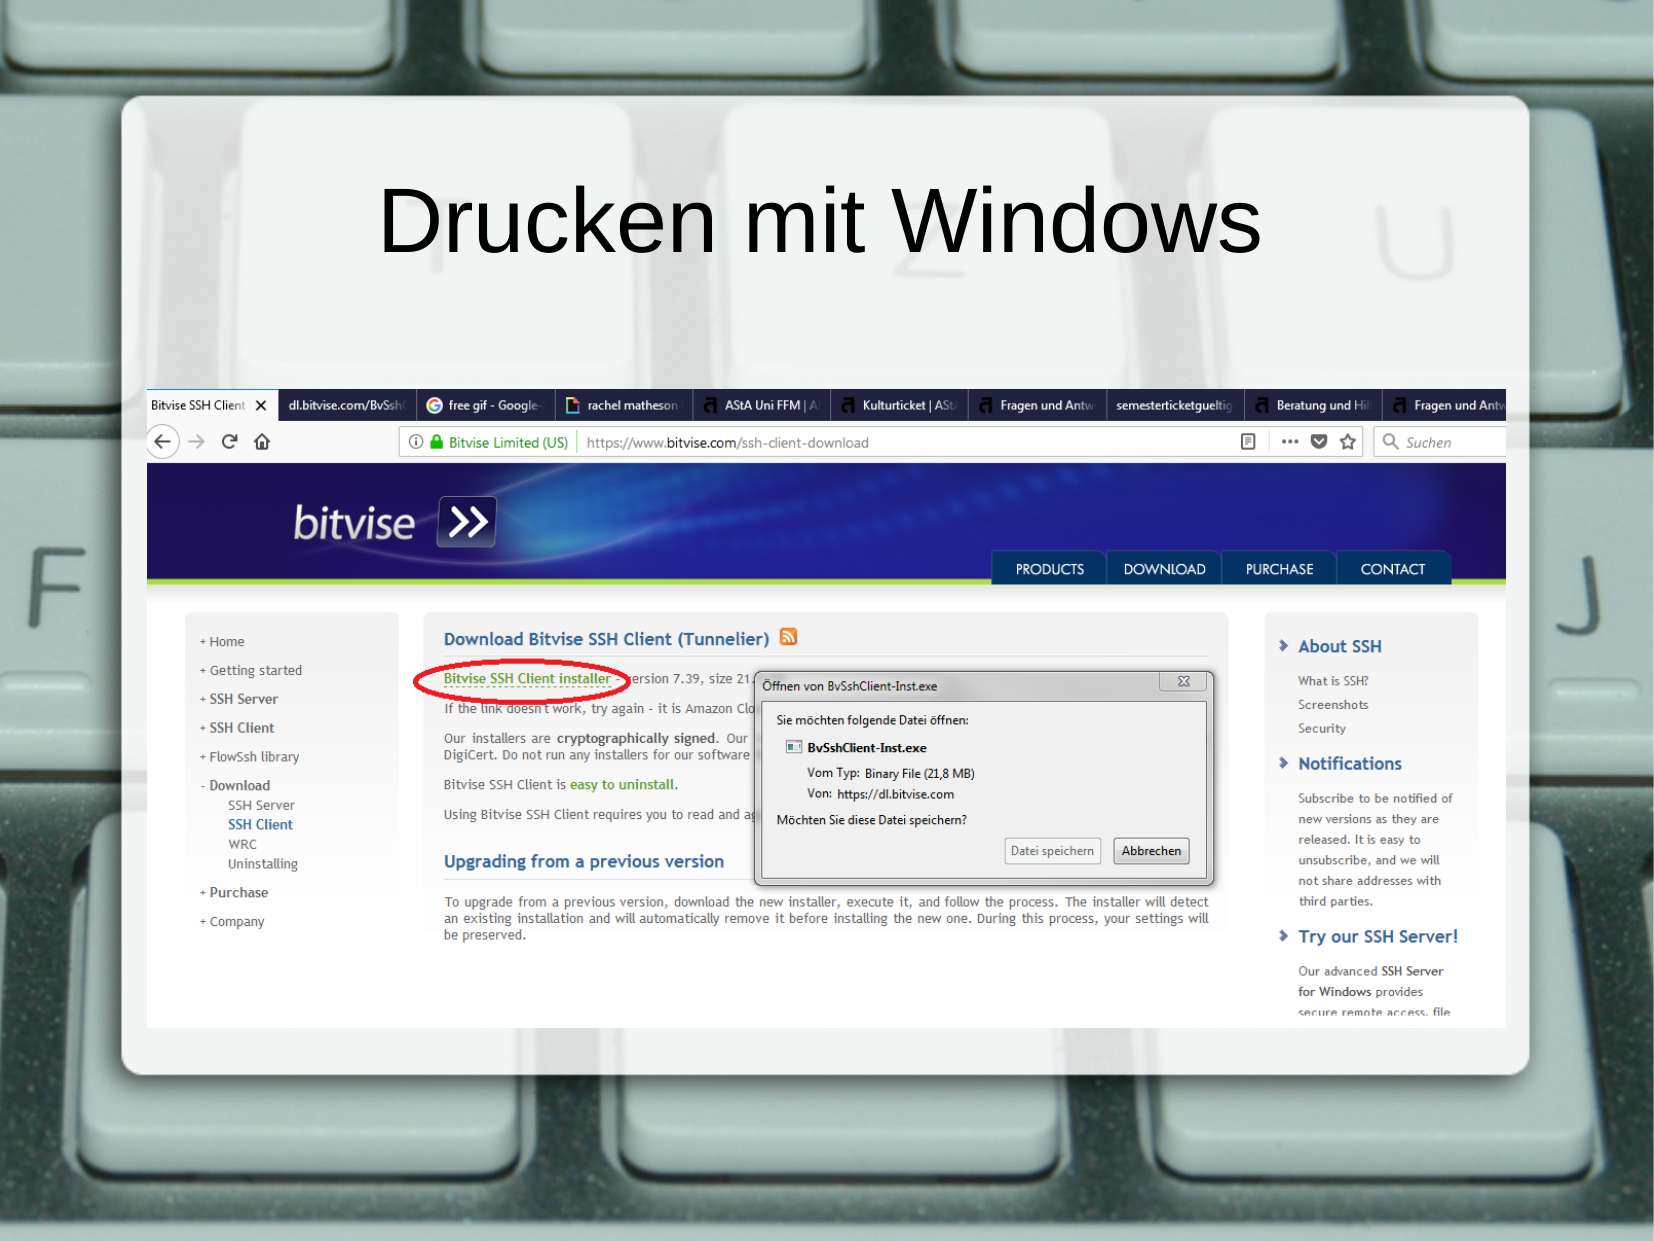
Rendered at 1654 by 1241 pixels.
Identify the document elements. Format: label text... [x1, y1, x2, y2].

title Drucken mit Windows [135, 117, 1506, 325]
picture [0, 0, 1654, 1241]
